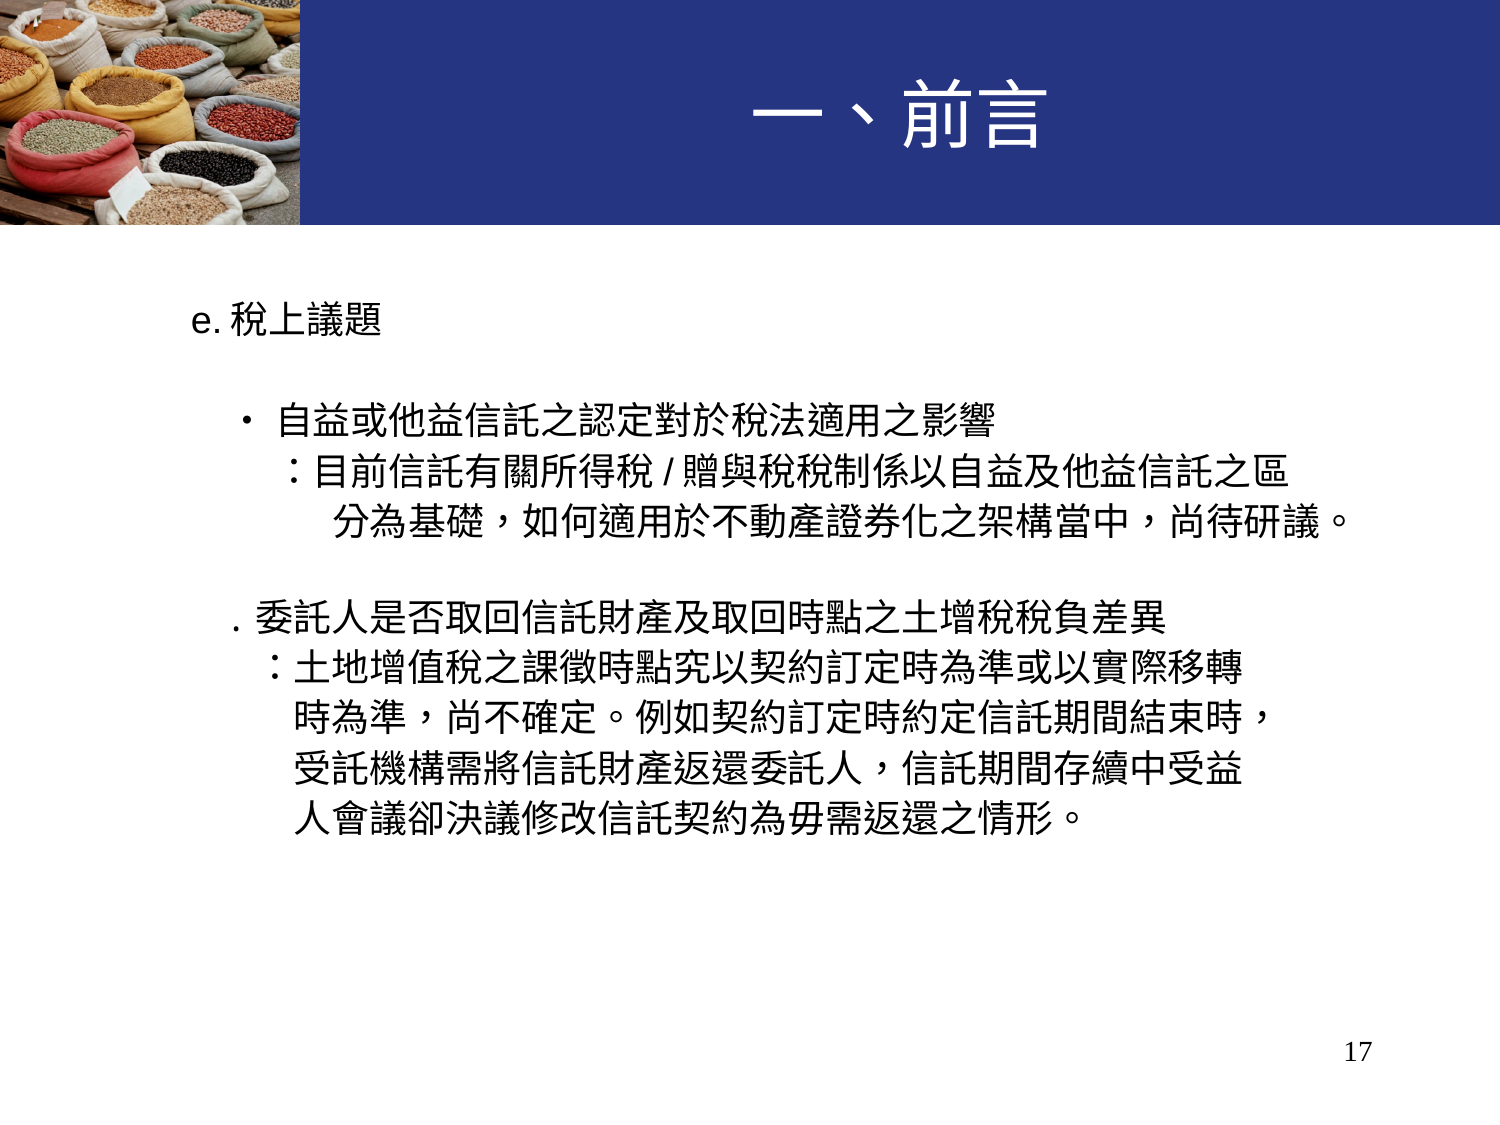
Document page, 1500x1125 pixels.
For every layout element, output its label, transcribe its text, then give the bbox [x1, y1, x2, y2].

picture [0, 0, 300, 225]
list e.稅上議題 ‧自益或他益信託之認定對於稅法適用之影響 ：目前信託有關所得稅/贈與稅稅制係以自益及他益信託之區 分為基礎，如何適用於不動產證券化之架構當中，尚待研議。 ․委託人是否取回信託財產及取回時點之土增稅稅負差異 ：土地增值稅之課徵時點究以契約訂定時為準或以實際移轉 時為準，尚不確定。例如契約訂定時約定信託期間結束時， 受託機構需將信託財產返還委託人，信託期間存續中受益 人會議卻決議修改信託契約為毋需返還之情形。 [104, 293, 1380, 956]
title 一、前言 [300, 0, 1500, 225]
